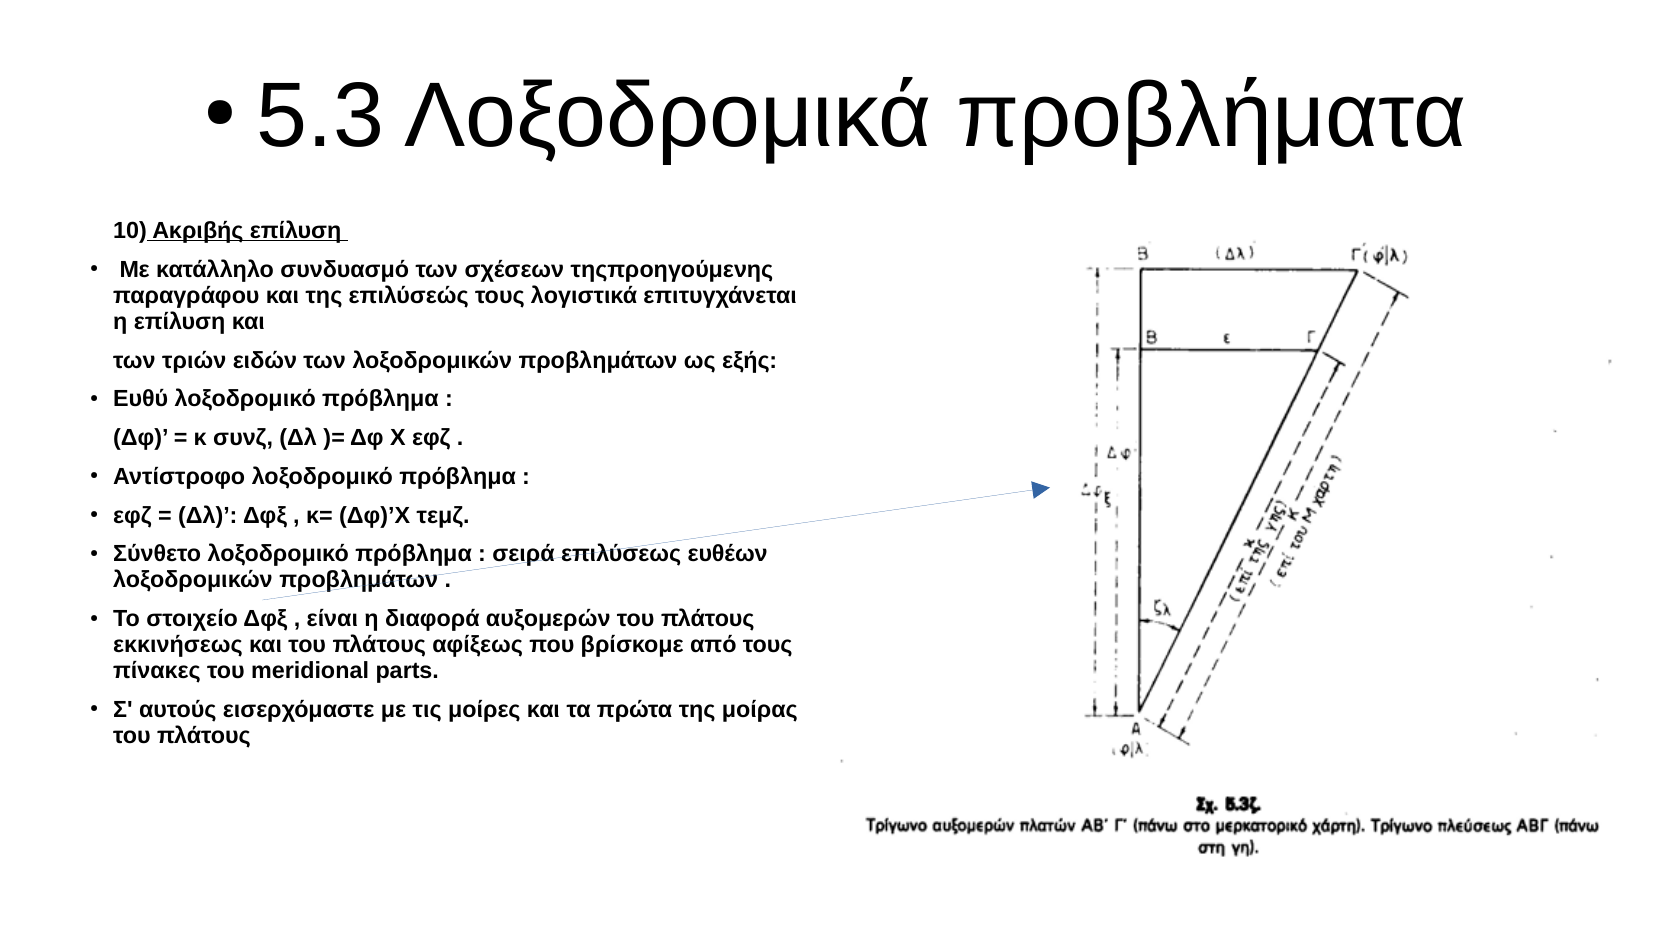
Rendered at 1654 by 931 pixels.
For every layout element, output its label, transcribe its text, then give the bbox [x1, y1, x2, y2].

title 5.3 Λοξοδρομικά προβλήματα [82, 37, 1571, 193]
list 10) Ακριβής επίλυση Με κατάλληλο συνδυασμό των σχέσεων τηςπροηγούμενης παραγράφου και της επιλύσεώς τους λογιστικά επιτυγχάνεται η επίλυση και των τριών ειδών των λοξοδρομικών προβλημάτων ως εξής: Ευθύ λοξοδρομικό πρόβλημα : (Δφ)’ = κ συνζ, (Δλ )= Δφ Χ εφζ . Αντίστροφο λοξοδρομικό πρόβλημα : εφζ = (Δλ)’: Δφξ , κ= (Δφ)’Χ τεμζ. Σύνθετο λοξοδρομικό πρόβλημα : σειρά επιλύσεως ευθέων λοξοδρομικών προβλημάτων . Το στοιχείο Δφξ , είναι η διαφορά αυξομερών του πλάτους εκκινήσεως και του πλάτους αφίξεως που βρίσκομε από τους πίνακες του meridional parts. Σ' αυτούς εισερχόμαστε με τις μοίρες και τα πρώτα της μοίρας του πλάτους [82, 217, 809, 758]
picture [825, 217, 1613, 863]
